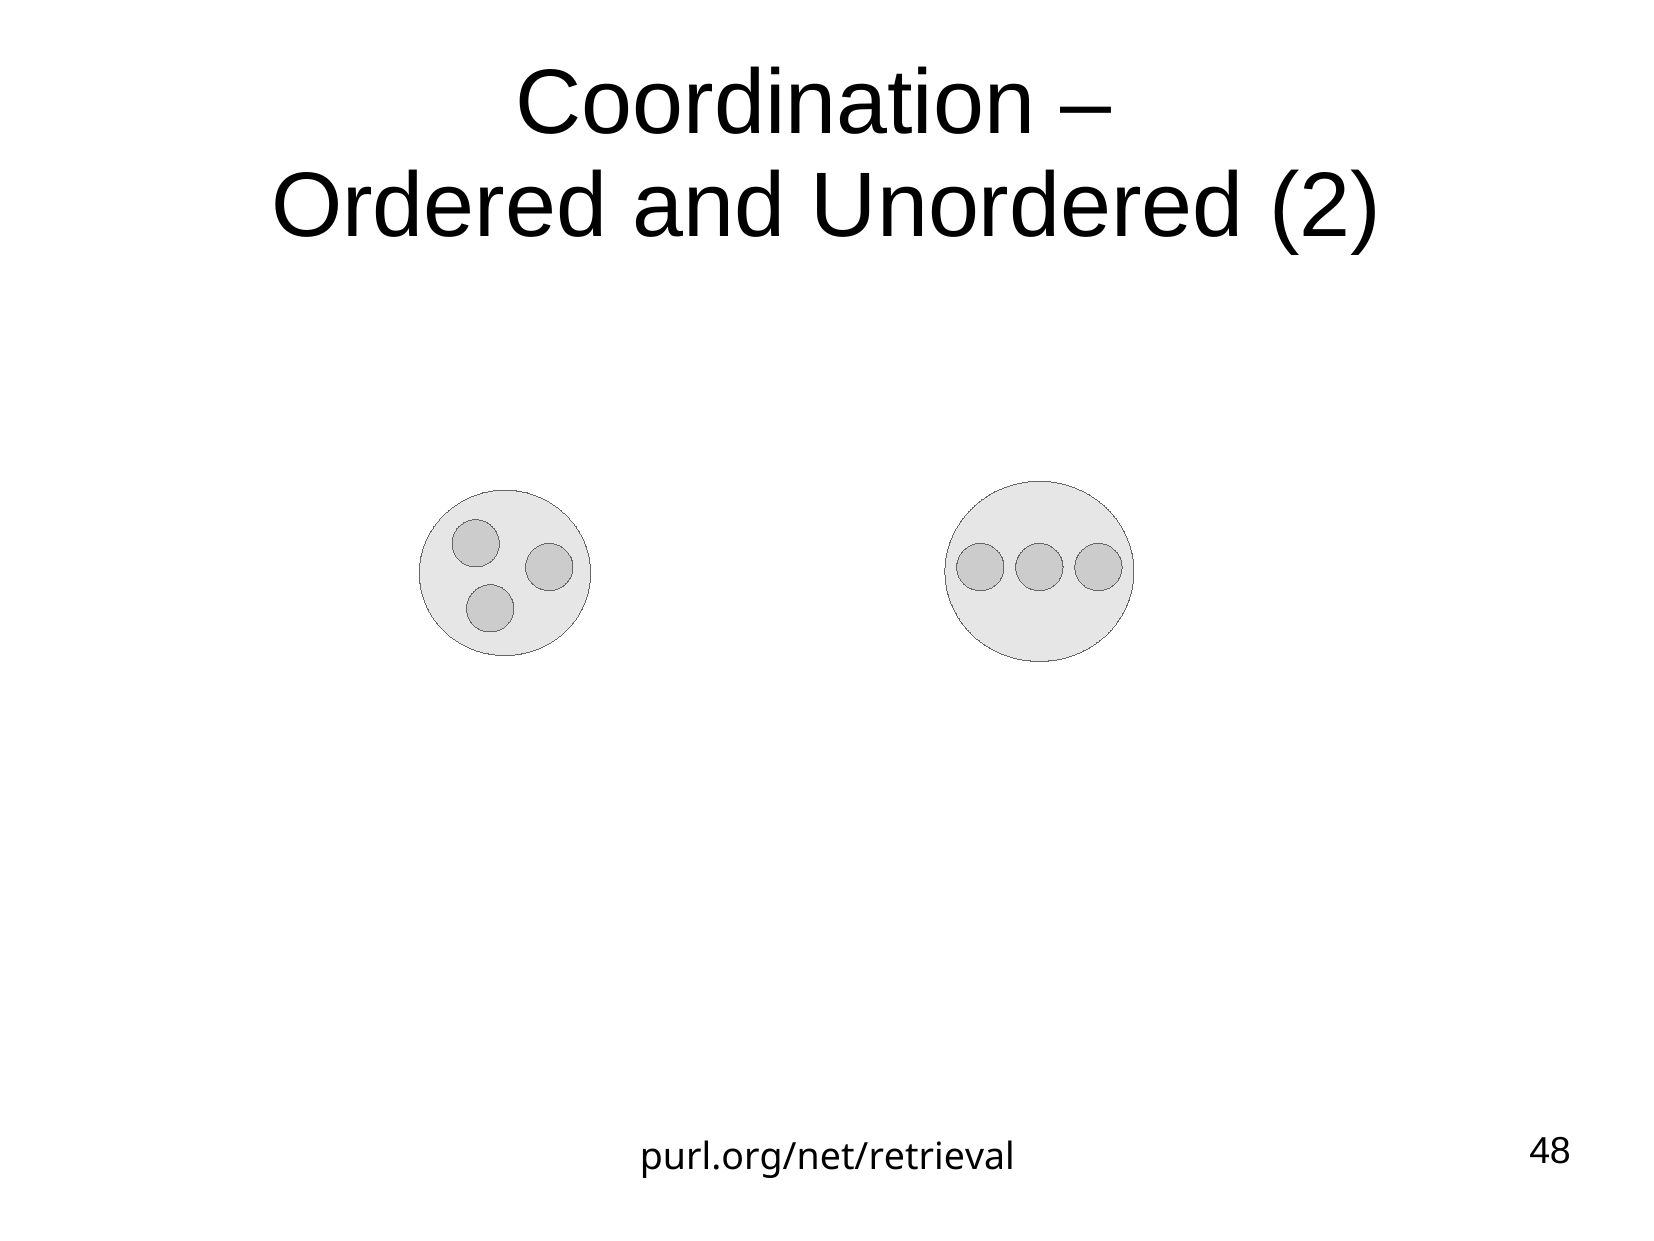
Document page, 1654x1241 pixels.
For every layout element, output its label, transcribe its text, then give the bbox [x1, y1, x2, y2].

title Coordination – Ordered and Unordered (2) [82, 49, 1571, 257]
text_box [419, 490, 591, 656]
text_box [944, 481, 1134, 662]
